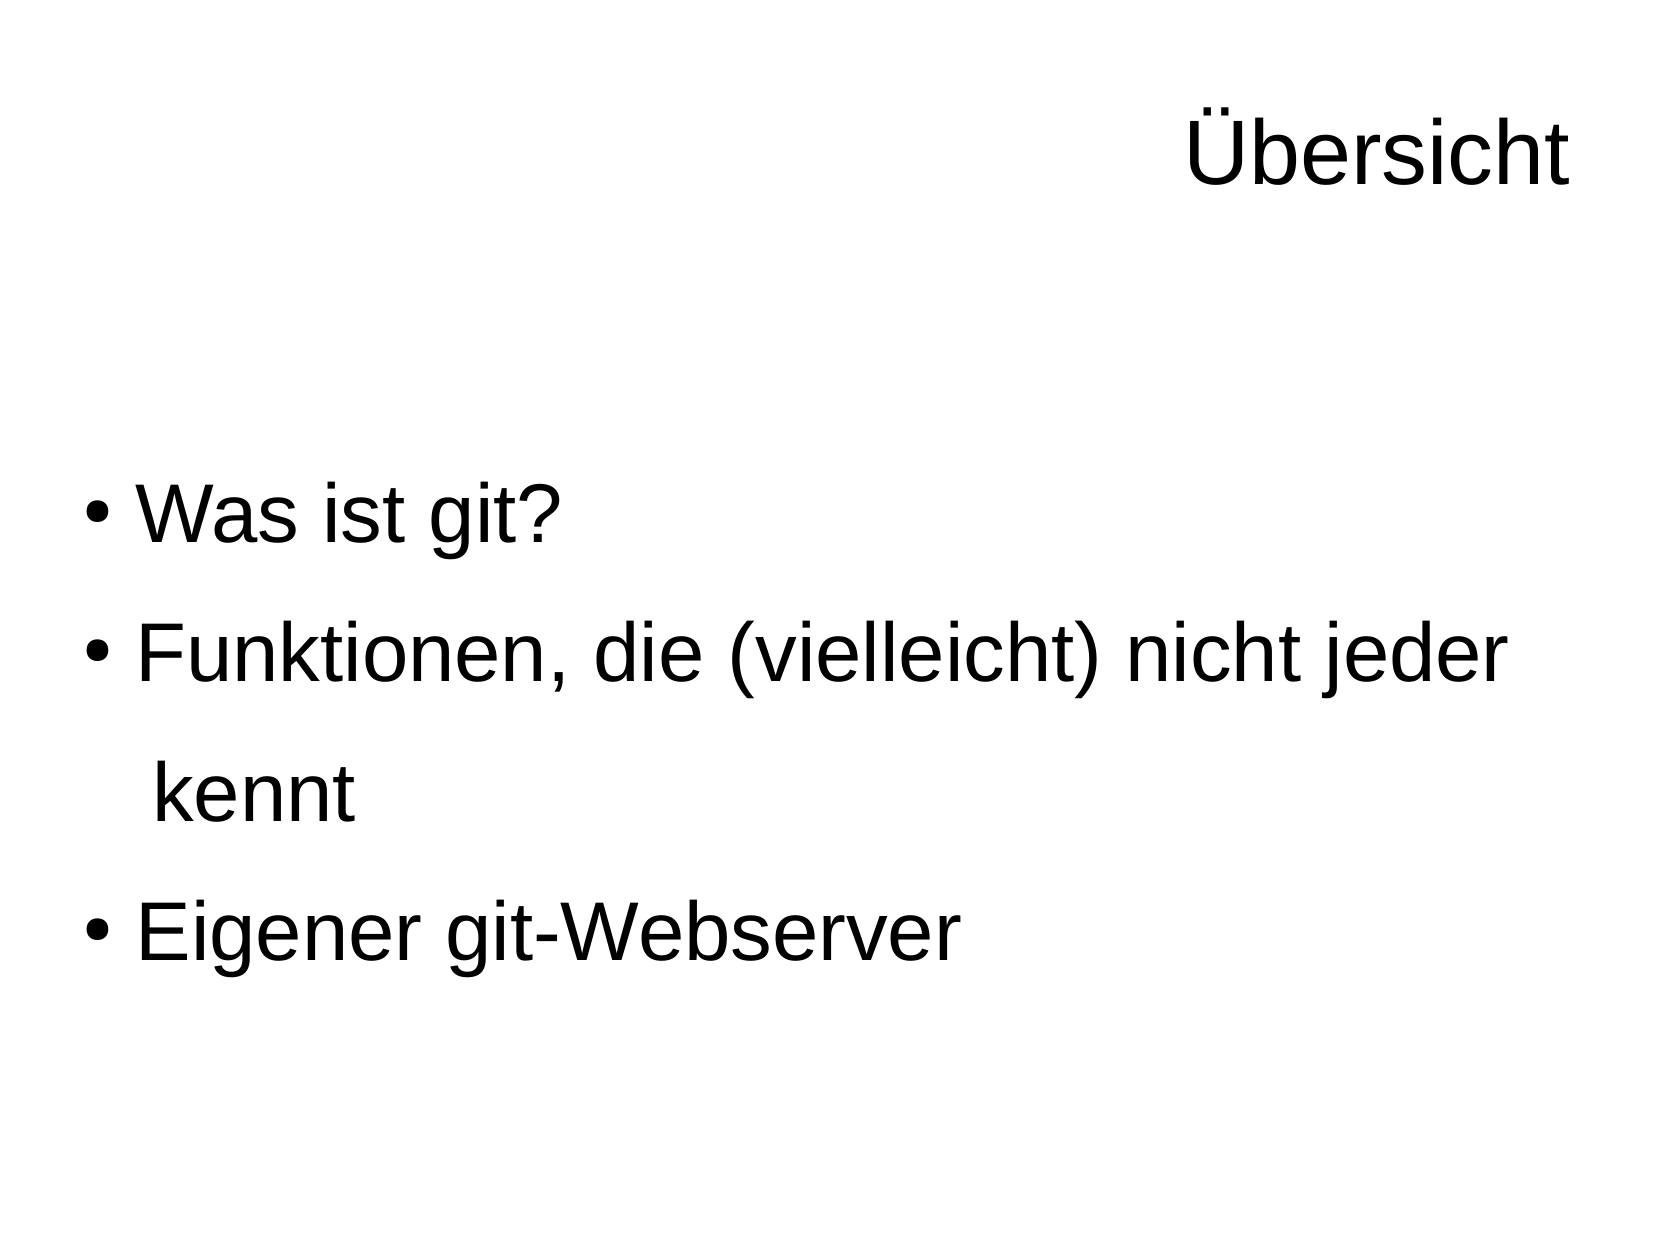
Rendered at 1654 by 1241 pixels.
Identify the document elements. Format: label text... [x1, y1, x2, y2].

subtitle Was ist git? Funktionen, die (vielleicht) nicht jeder kennt Eigener git-Webserver [82, 297, 1571, 1102]
title Übersicht [82, 56, 1571, 250]
